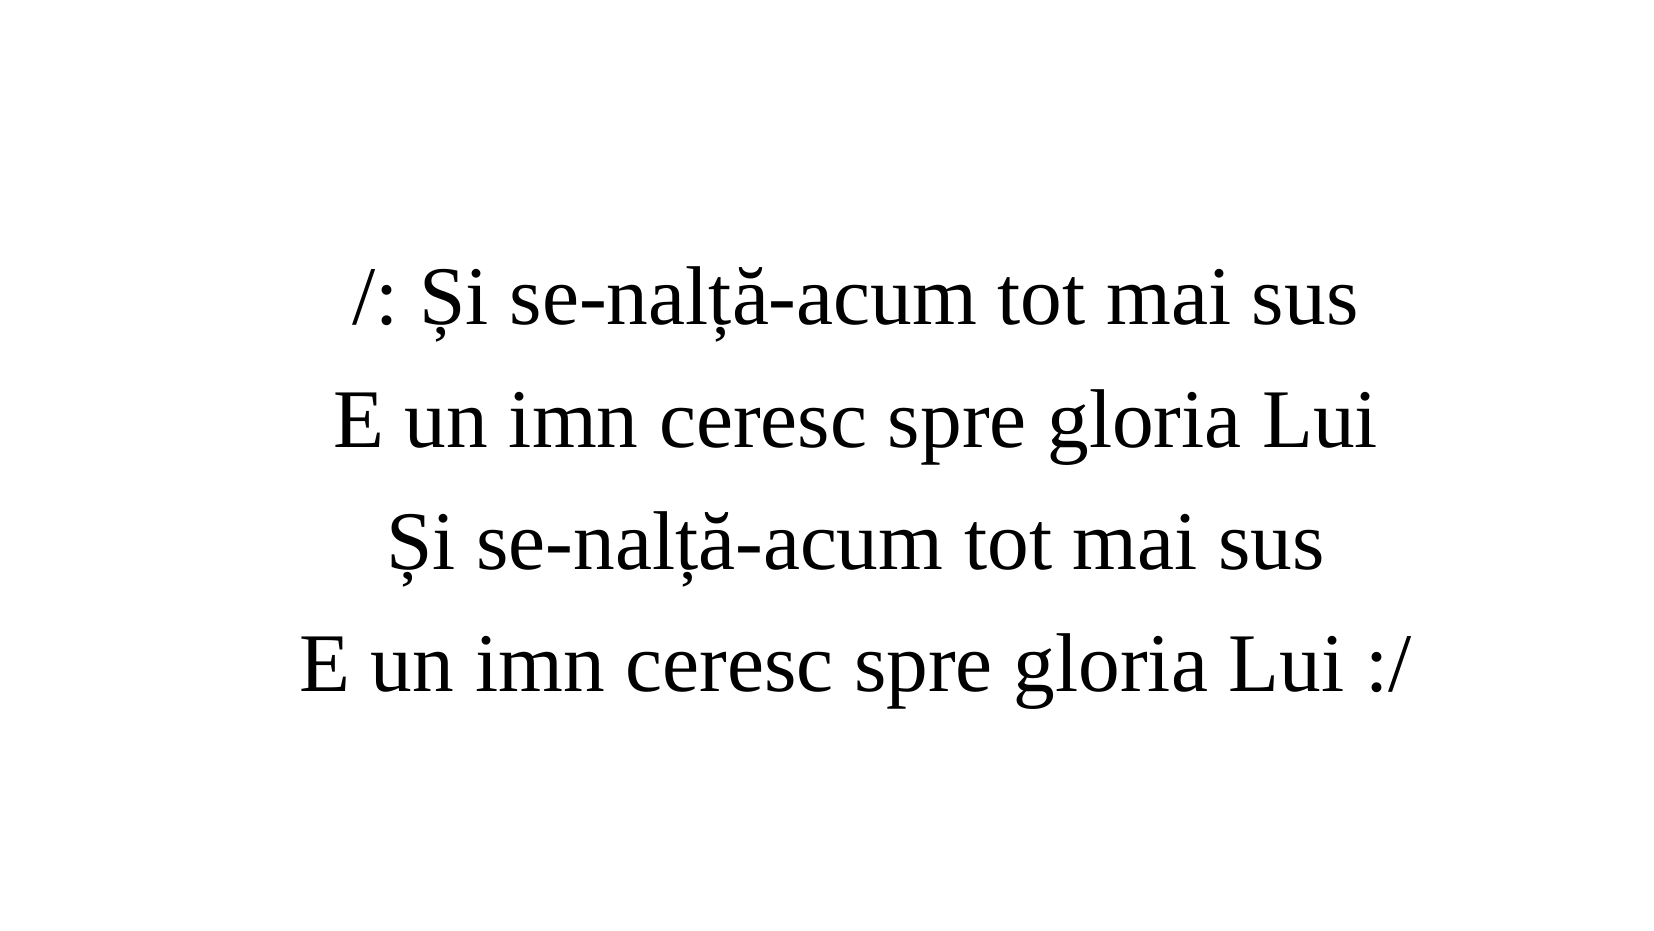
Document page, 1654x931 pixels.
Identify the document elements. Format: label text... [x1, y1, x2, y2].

subtitle /: Și se-nalță-acum tot mai sus E un imn ceresc spre gloria Lui Și se-nalță-acum tot mai sus E un imn ceresc spre gloria Lui :/ [165, 241, 1548, 708]
